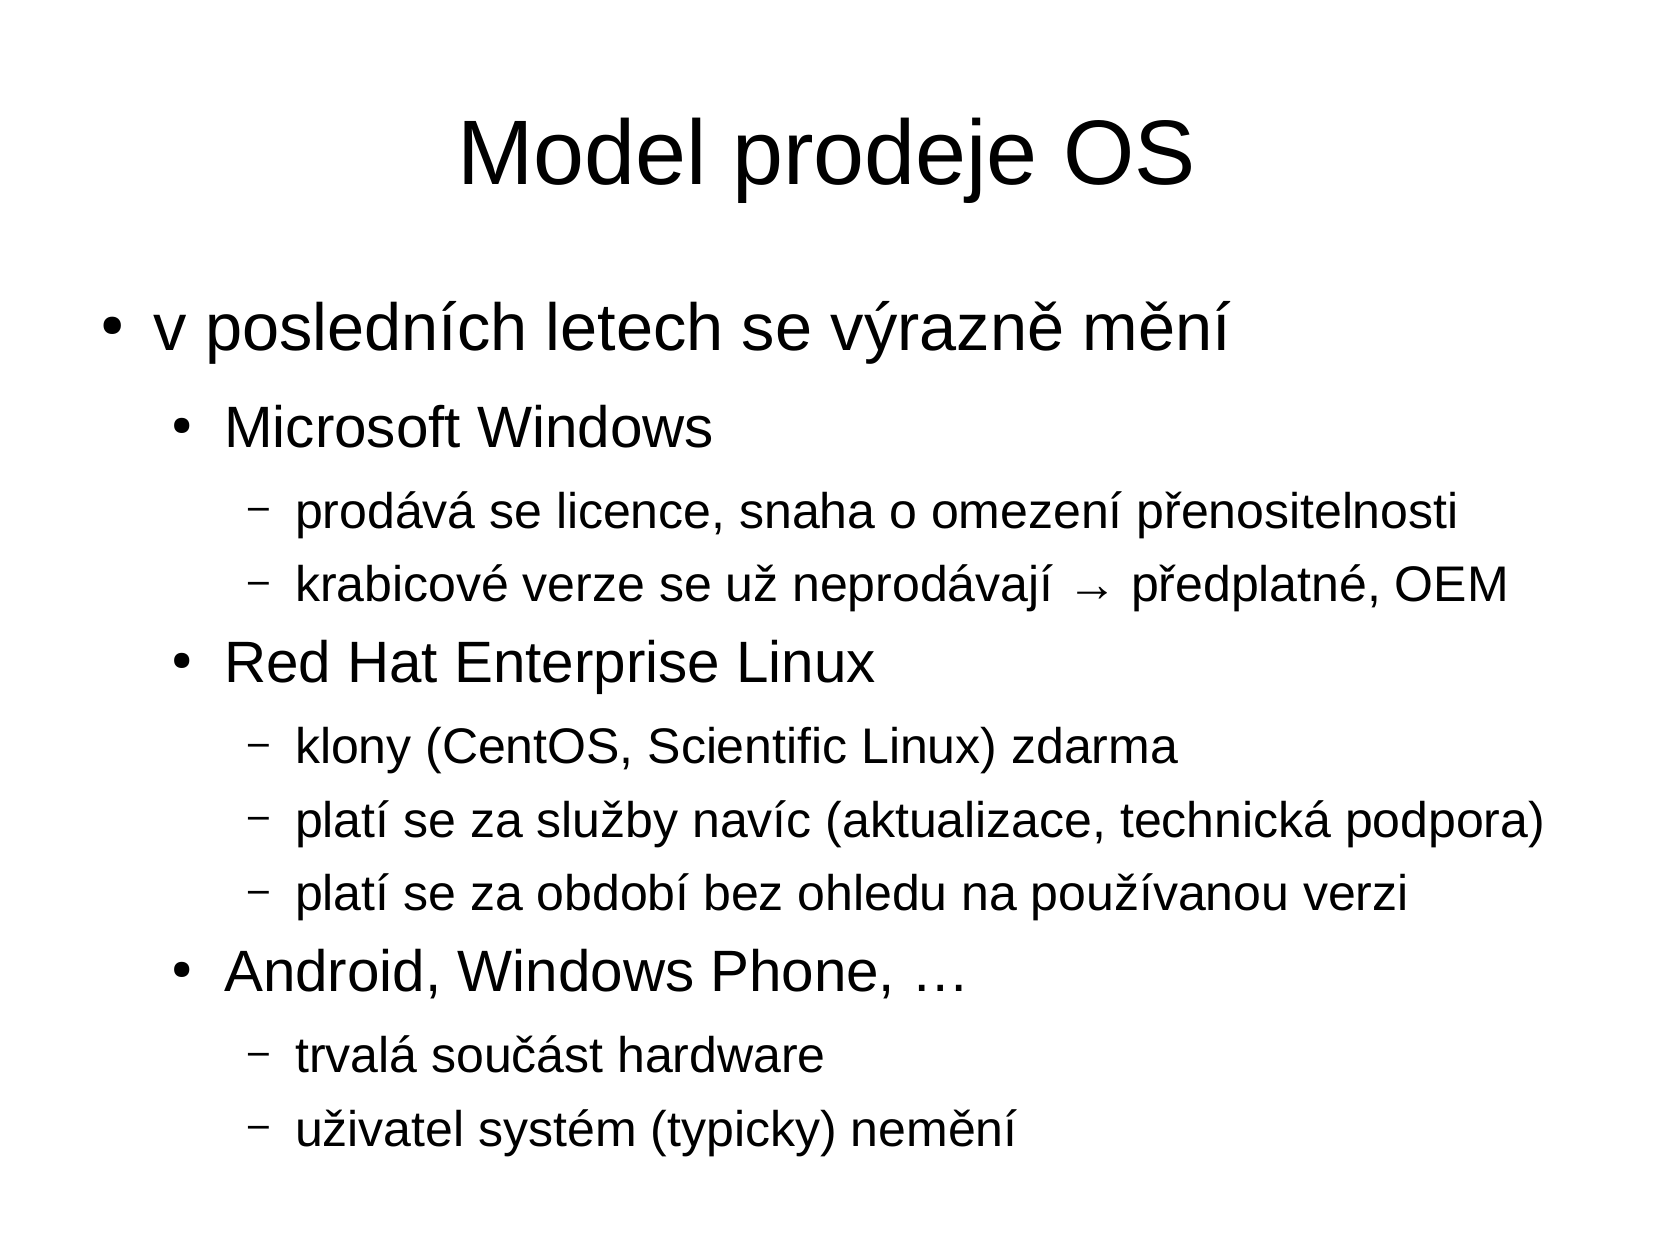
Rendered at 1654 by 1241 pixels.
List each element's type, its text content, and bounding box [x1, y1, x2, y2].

list v posledních letech se výrazně mění Microsoft Windows prodává se licence, snaha o omezení přenositelnosti krabicové verze se už neprodávají → předplatné, OEM Red Hat Enterprise Linux klony (CentOS, Scientific Linux) zdarma platí se za služby navíc (aktualizace, technická podpora) platí se za období bez ohledu na používanou verzi Android, Windows Phone, … trvalá součást hardware uživatel systém (typicky) nemění [82, 290, 1571, 1182]
title Model prodeje OS [82, 49, 1571, 257]
